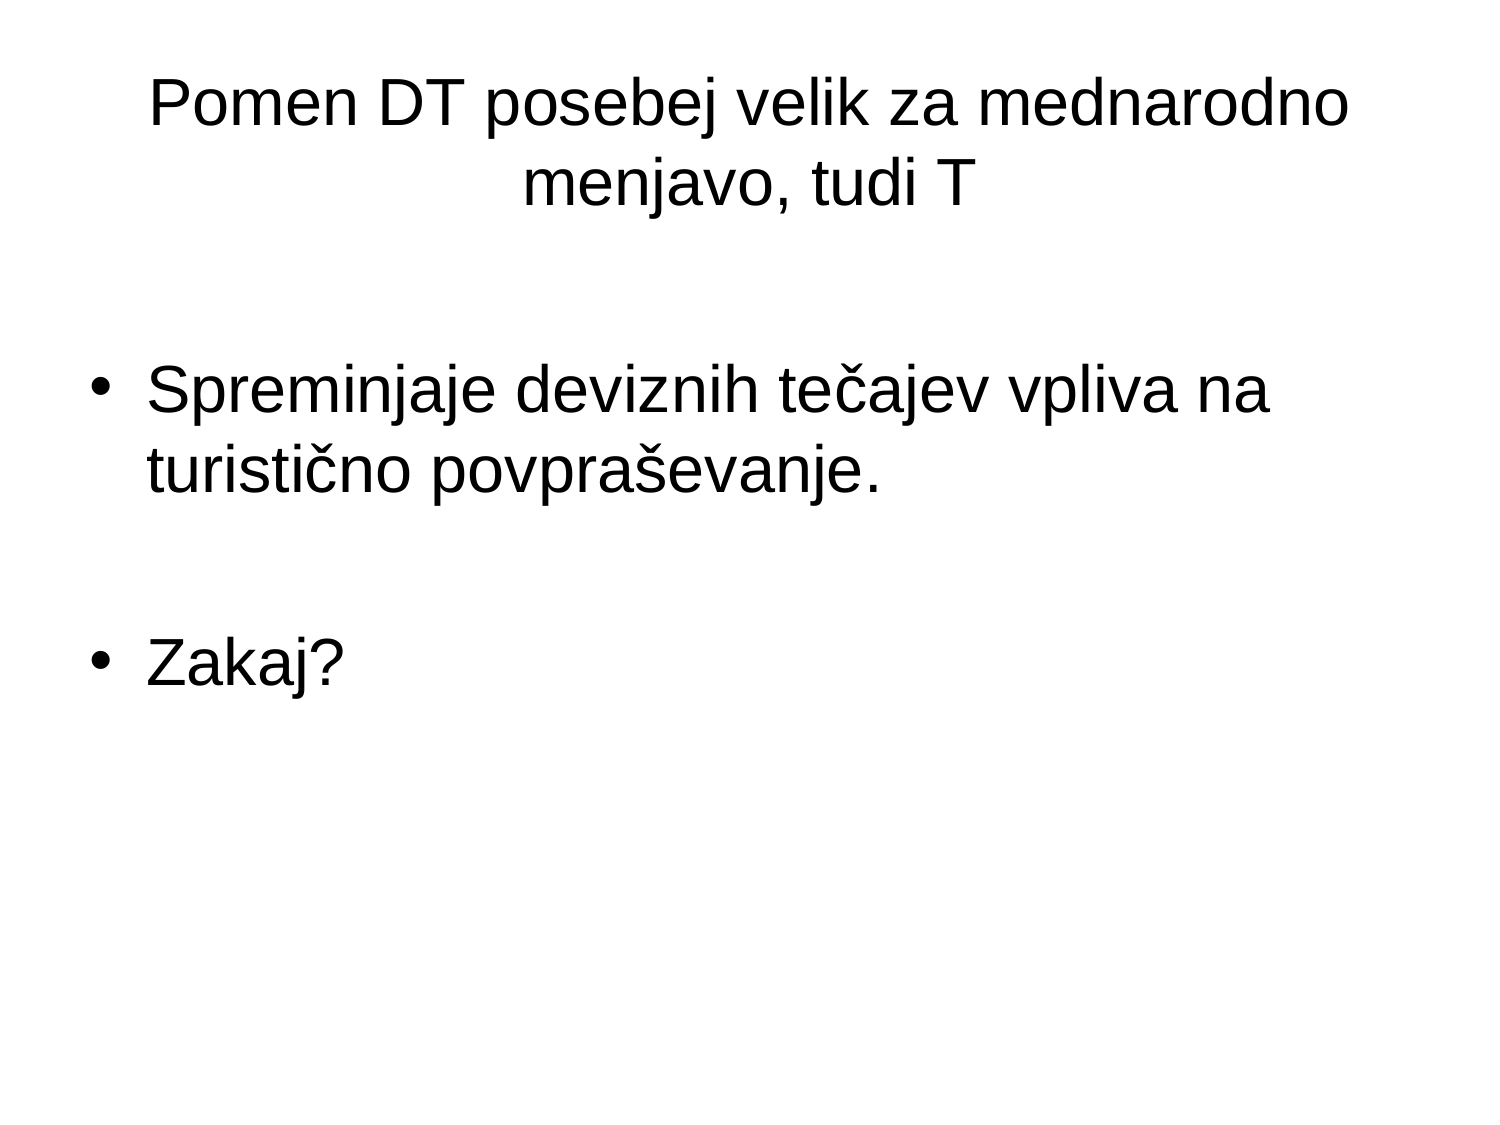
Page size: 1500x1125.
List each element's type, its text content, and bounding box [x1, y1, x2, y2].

list Spreminjaje deviznih tečajev vpliva na turistično povpraševanje. Zakaj? [75, 337, 1426, 1005]
title Pomen DT posebej velik za mednarodno menjavo, tudi T [75, 45, 1426, 233]
